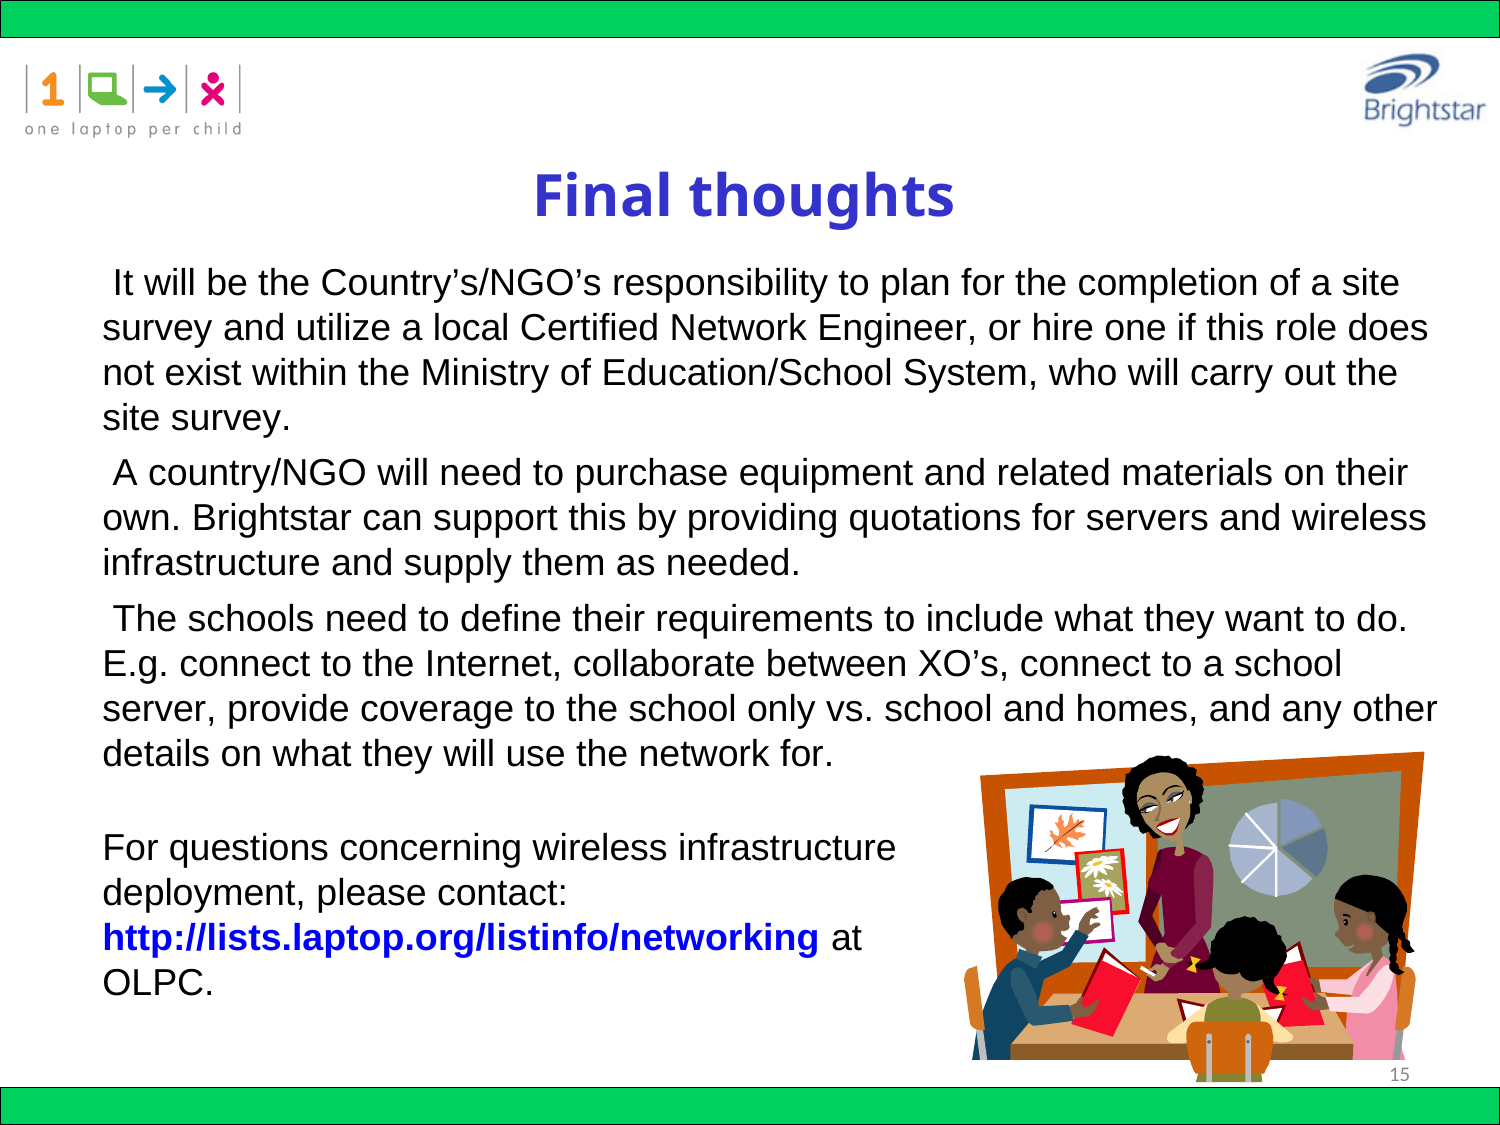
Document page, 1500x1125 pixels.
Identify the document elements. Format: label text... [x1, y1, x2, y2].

text_box For questions concerning wireless infrastructure deployment, please contact: http://lists.laptop.org/listinfo/networking at OLPC. [87, 815, 938, 1012]
picture [962, 750, 1427, 1084]
text_box <number> [1074, 1042, 1426, 1103]
text_box It will be the Country’s/NGO’s responsibility to plan for the completion of a site survey and utilize a local Certified Network Engineer, or hire one if this role does not exist within the Ministry of Education/School System, who will carry out the site survey. A country/NGO will need to purchase equipment and related materials on their own. Brightstar can support this by providing quotations for servers and wireless infrastructure and supply them as needed. The schools need to define their requirements to include what they want to do. E.g. connect to the Internet, collaborate between XO’s, connect to a school server, provide coverage to the school only vs. school and homes, and any other details on what they will use the network for. [87, 249, 1463, 788]
title Final thoughts [124, 137, 1363, 249]
picture [1360, 49, 1500, 138]
picture [12, 49, 250, 143]
